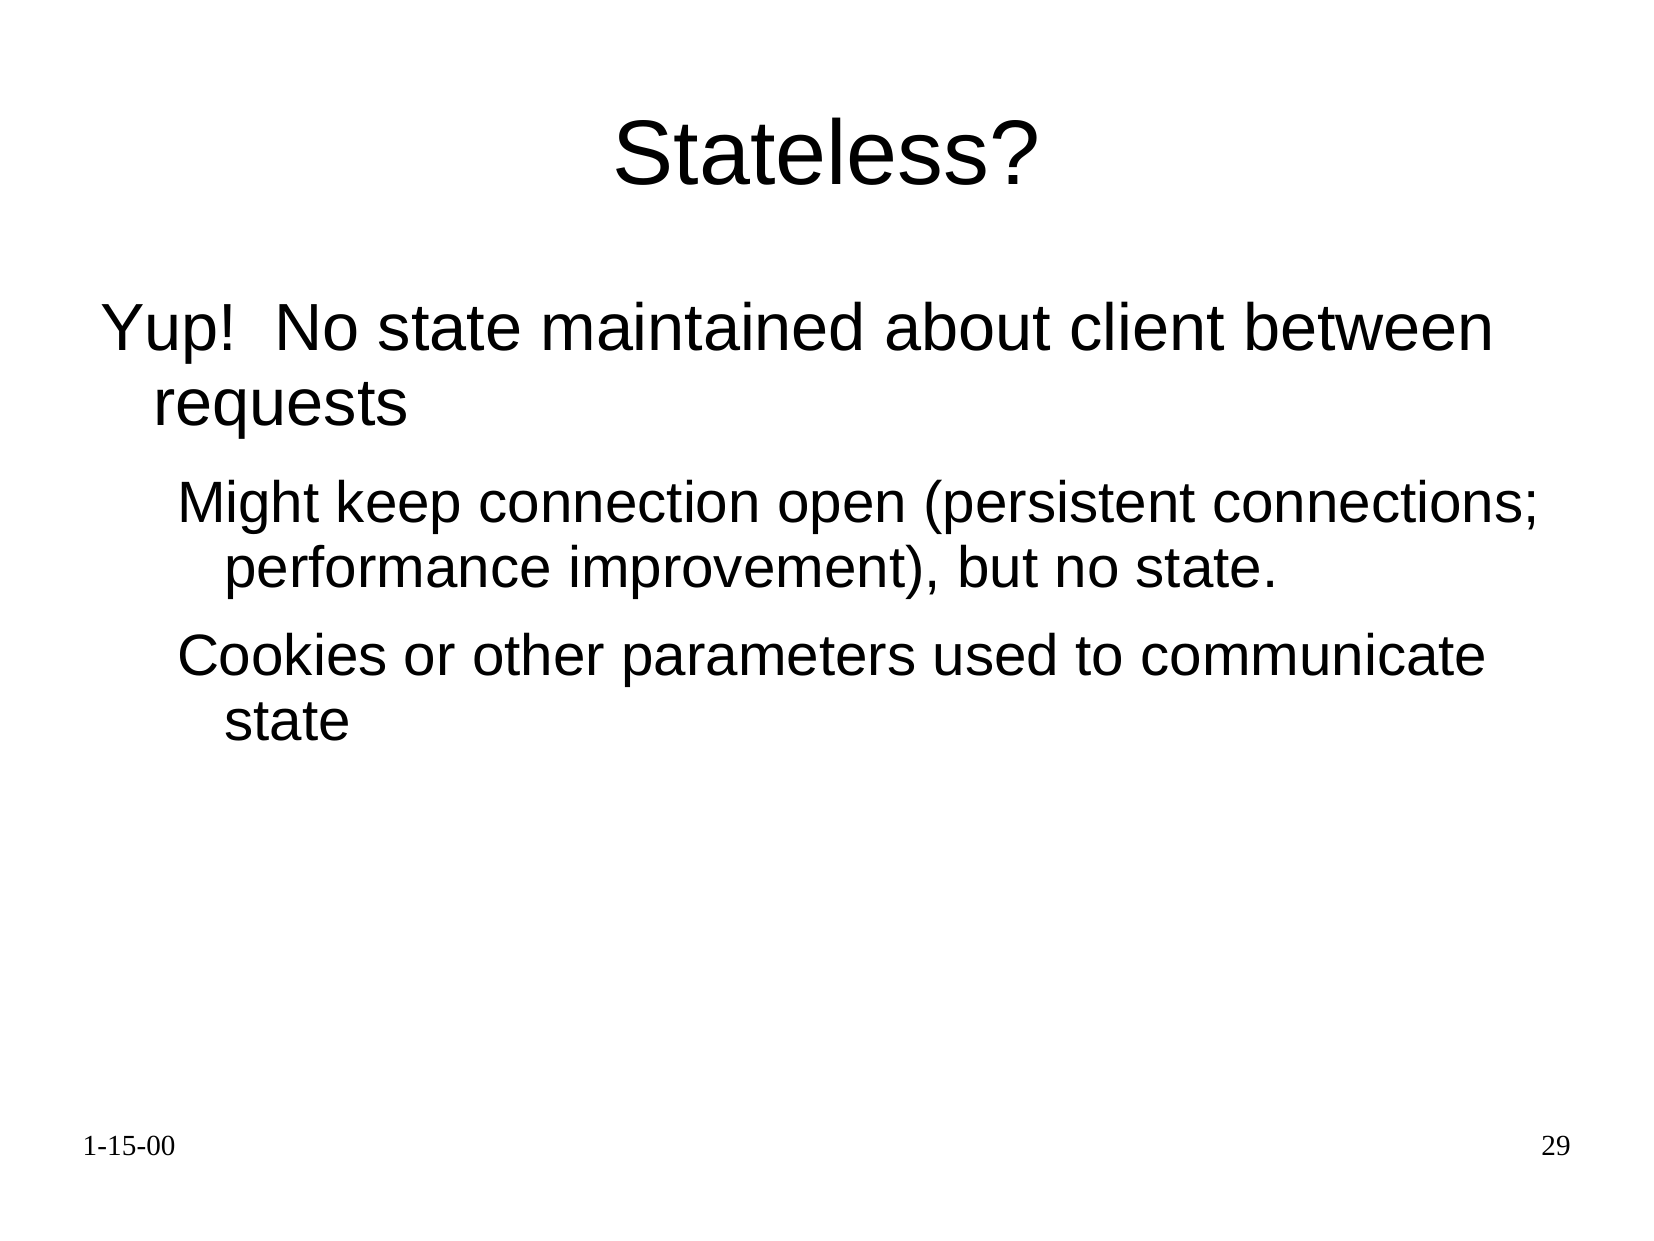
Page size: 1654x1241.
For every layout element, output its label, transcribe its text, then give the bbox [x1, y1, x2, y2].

list Yup! No state maintained about client between requests Might keep connection open (persistent connections; performance improvement), but no state. Cookies or other parameters used to communicate state [82, 290, 1571, 1094]
title Stateless? [82, 56, 1571, 250]
